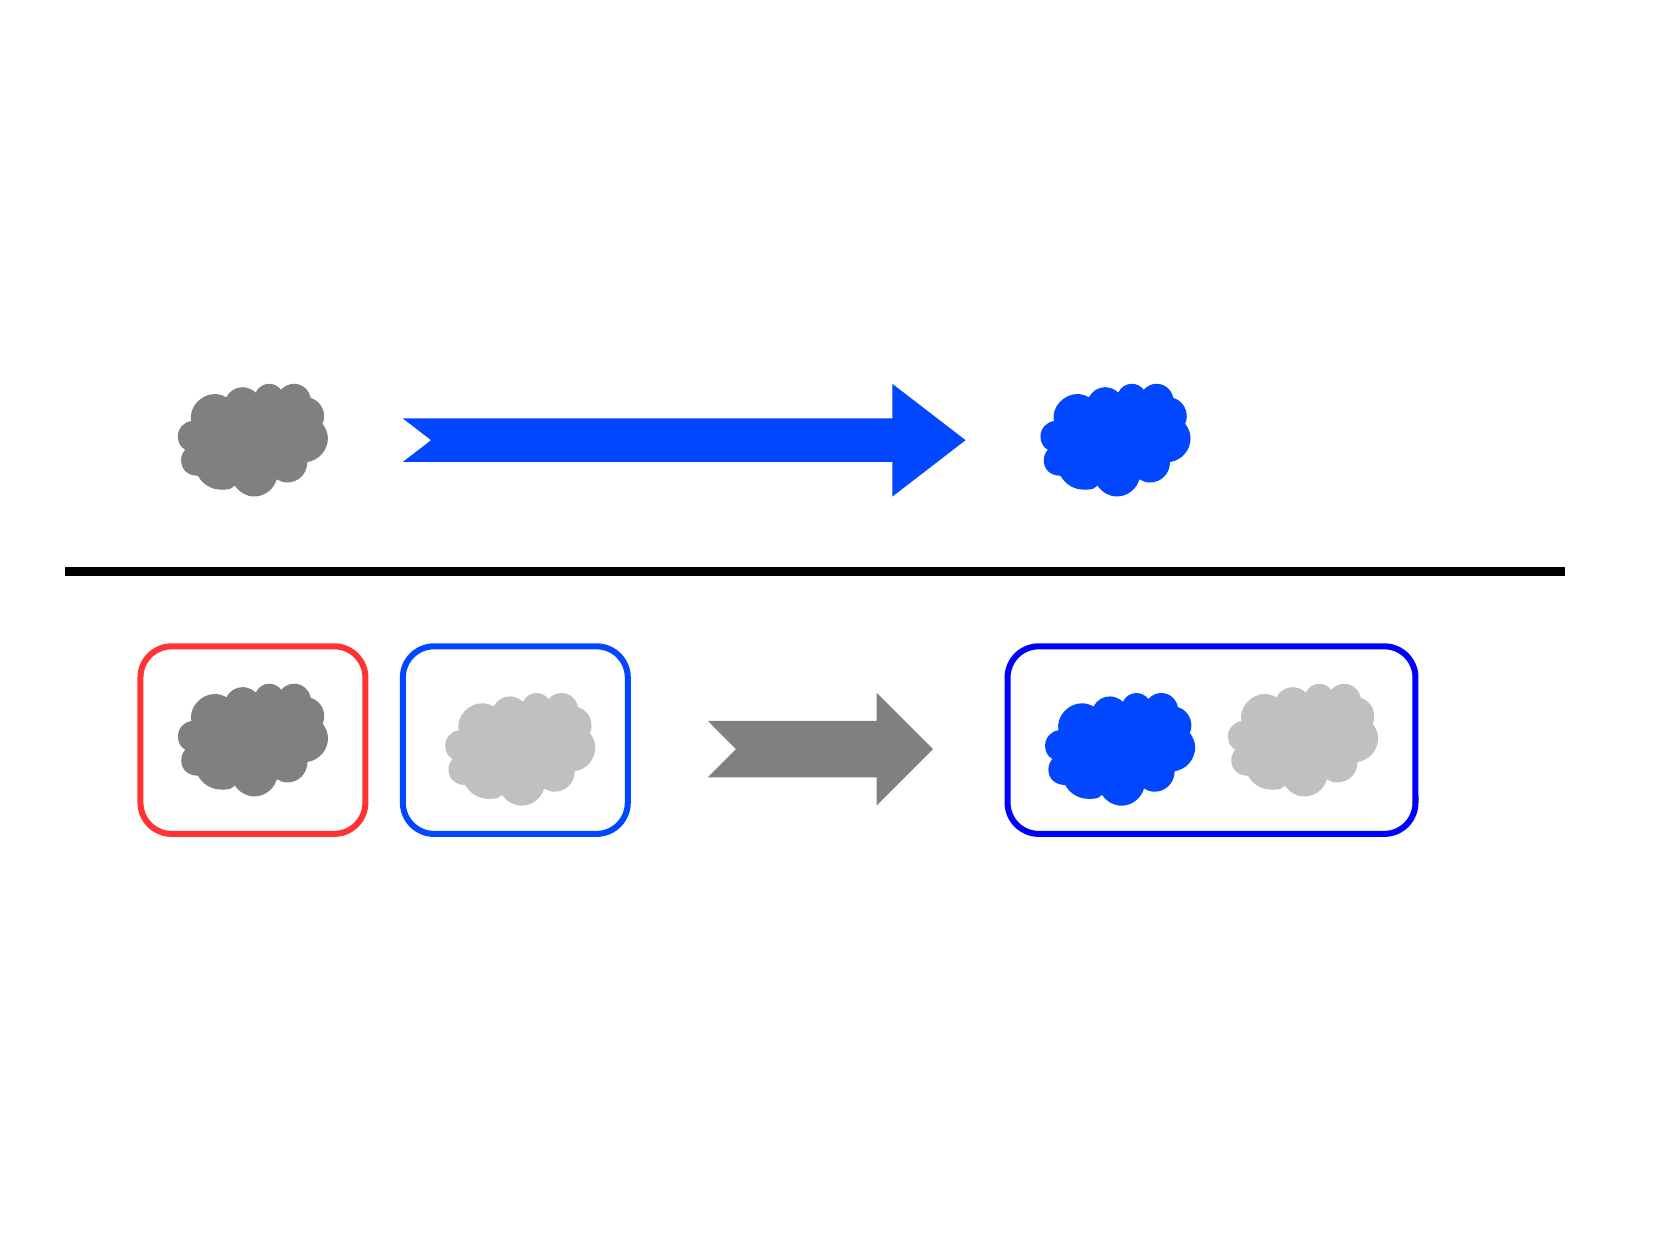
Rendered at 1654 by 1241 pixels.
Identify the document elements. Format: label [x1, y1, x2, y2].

text_box [1045, 693, 1196, 806]
text_box [1227, 683, 1379, 797]
text_box [707, 692, 933, 806]
text_box [177, 383, 328, 497]
text_box [177, 683, 328, 797]
text_box [1040, 383, 1191, 497]
text_box [402, 383, 966, 497]
text_box [445, 693, 596, 806]
